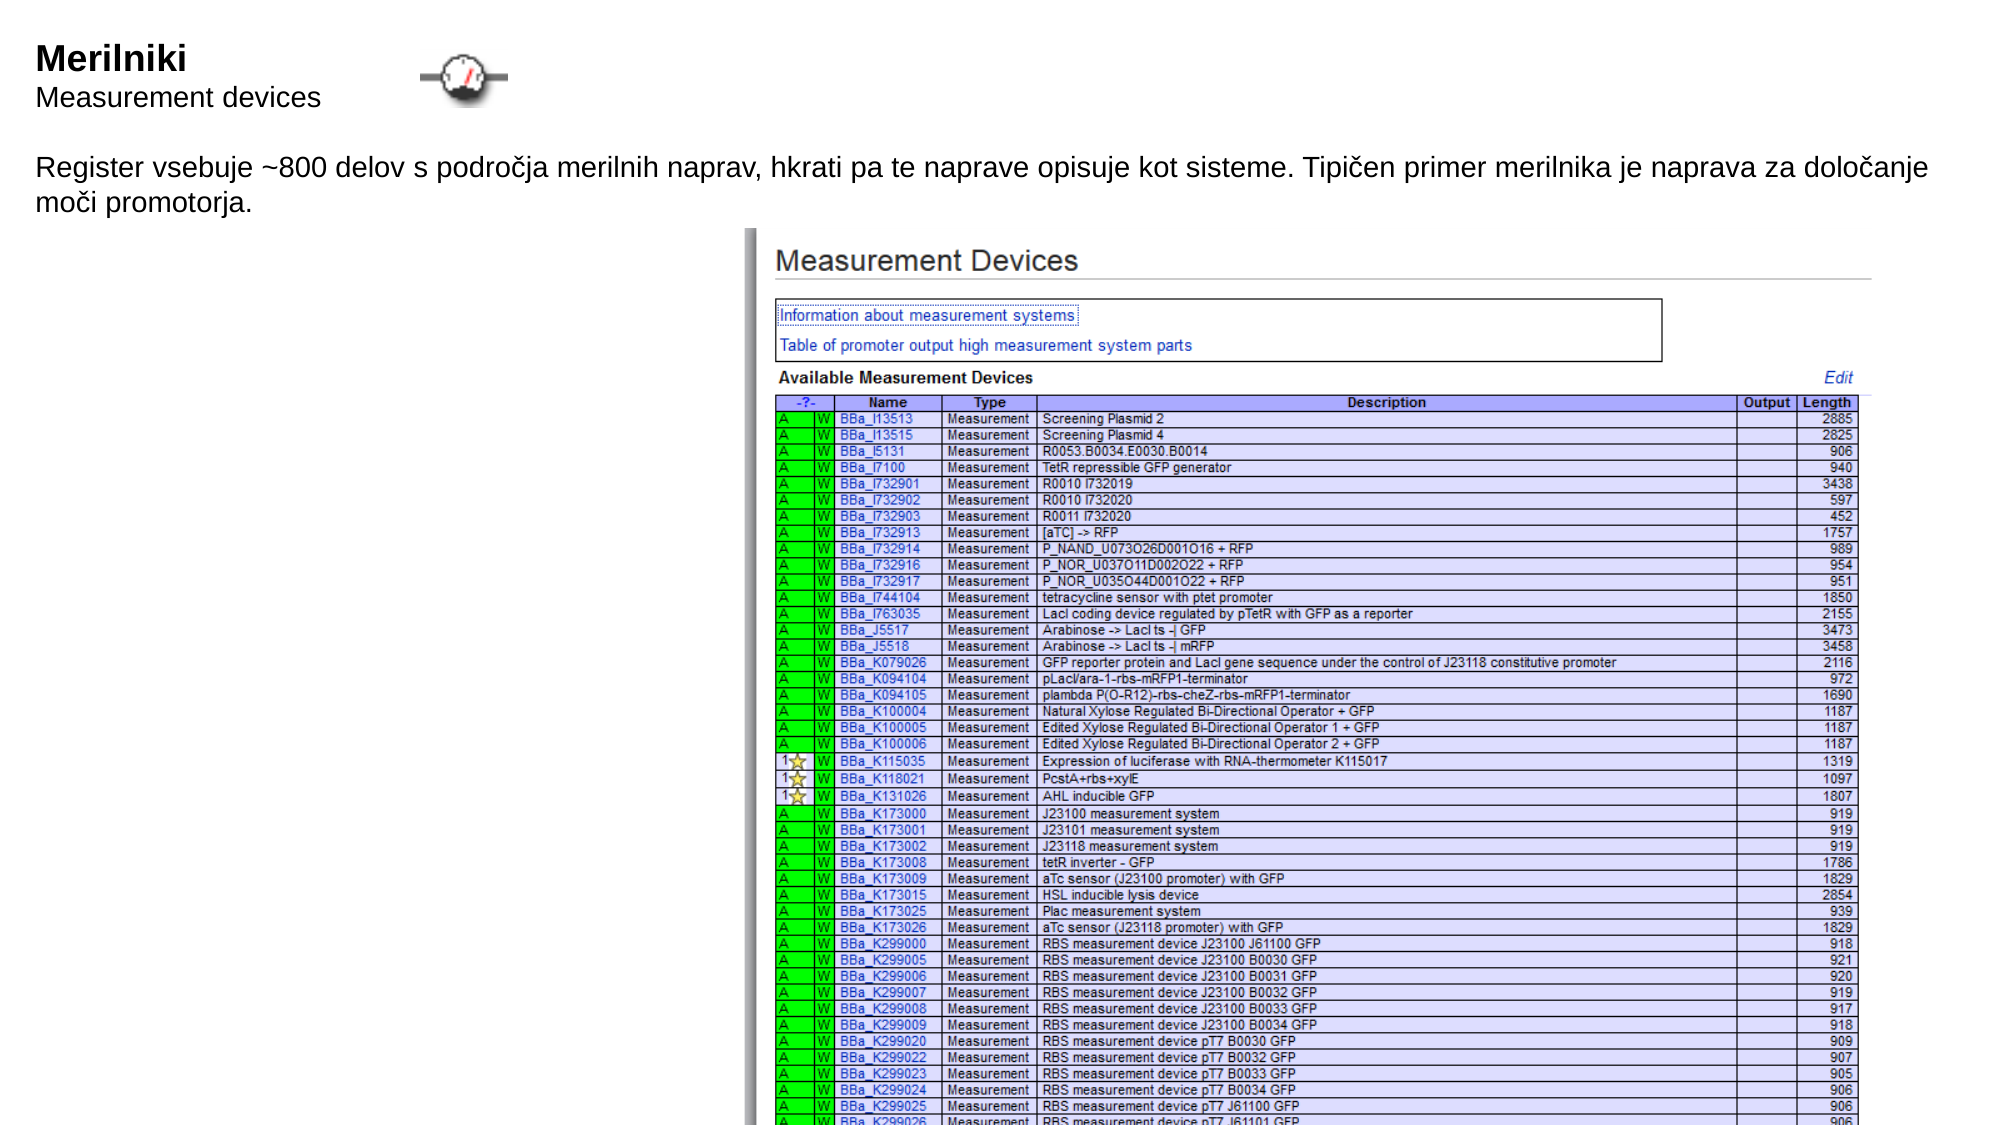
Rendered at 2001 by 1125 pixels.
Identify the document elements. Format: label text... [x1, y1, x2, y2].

picture [744, 228, 1872, 1125]
picture [420, 48, 508, 108]
text_box Merilniki Measurement devices Register vsebuje ~800 delov s področja merilnih naprav, hkrati pa te naprave opisuje kot sisteme. Tipičen primer merilnika je naprava za določanje moči promotorja. [20, 26, 1969, 226]
